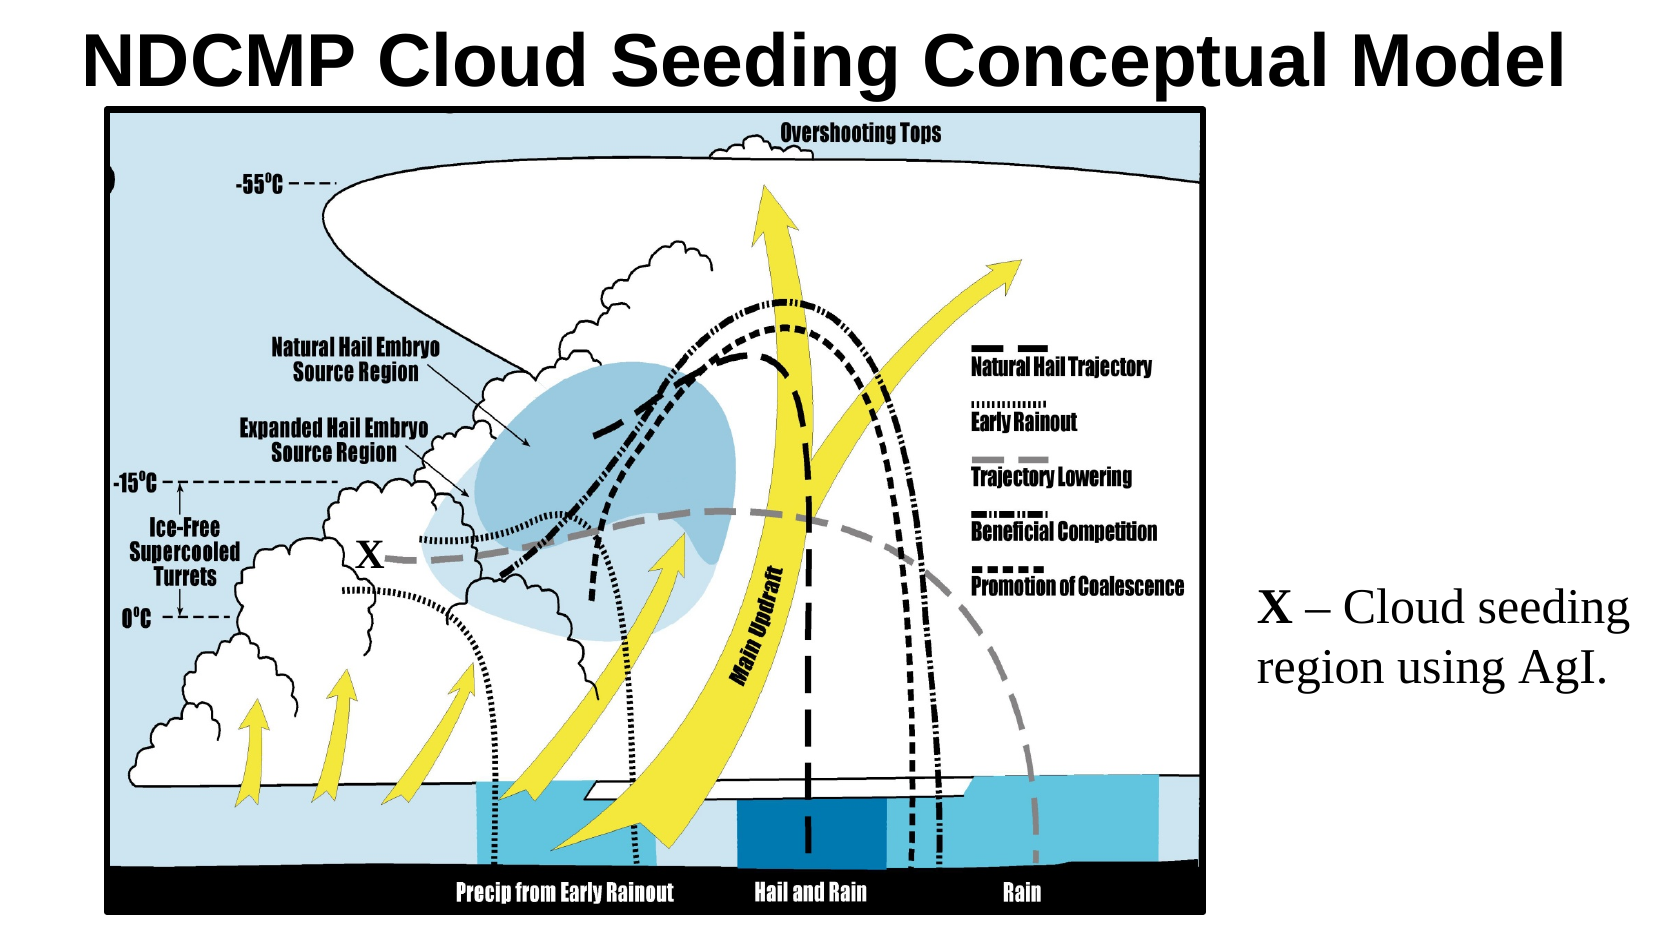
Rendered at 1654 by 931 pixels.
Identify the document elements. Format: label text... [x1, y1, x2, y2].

text_box X – Cloud seeding region using AgI. [1237, 572, 1651, 901]
picture [109, 112, 1201, 909]
title NDCMP Cloud Seeding Conceptual Model [0, 5, 1654, 107]
text_box X [351, 525, 388, 579]
